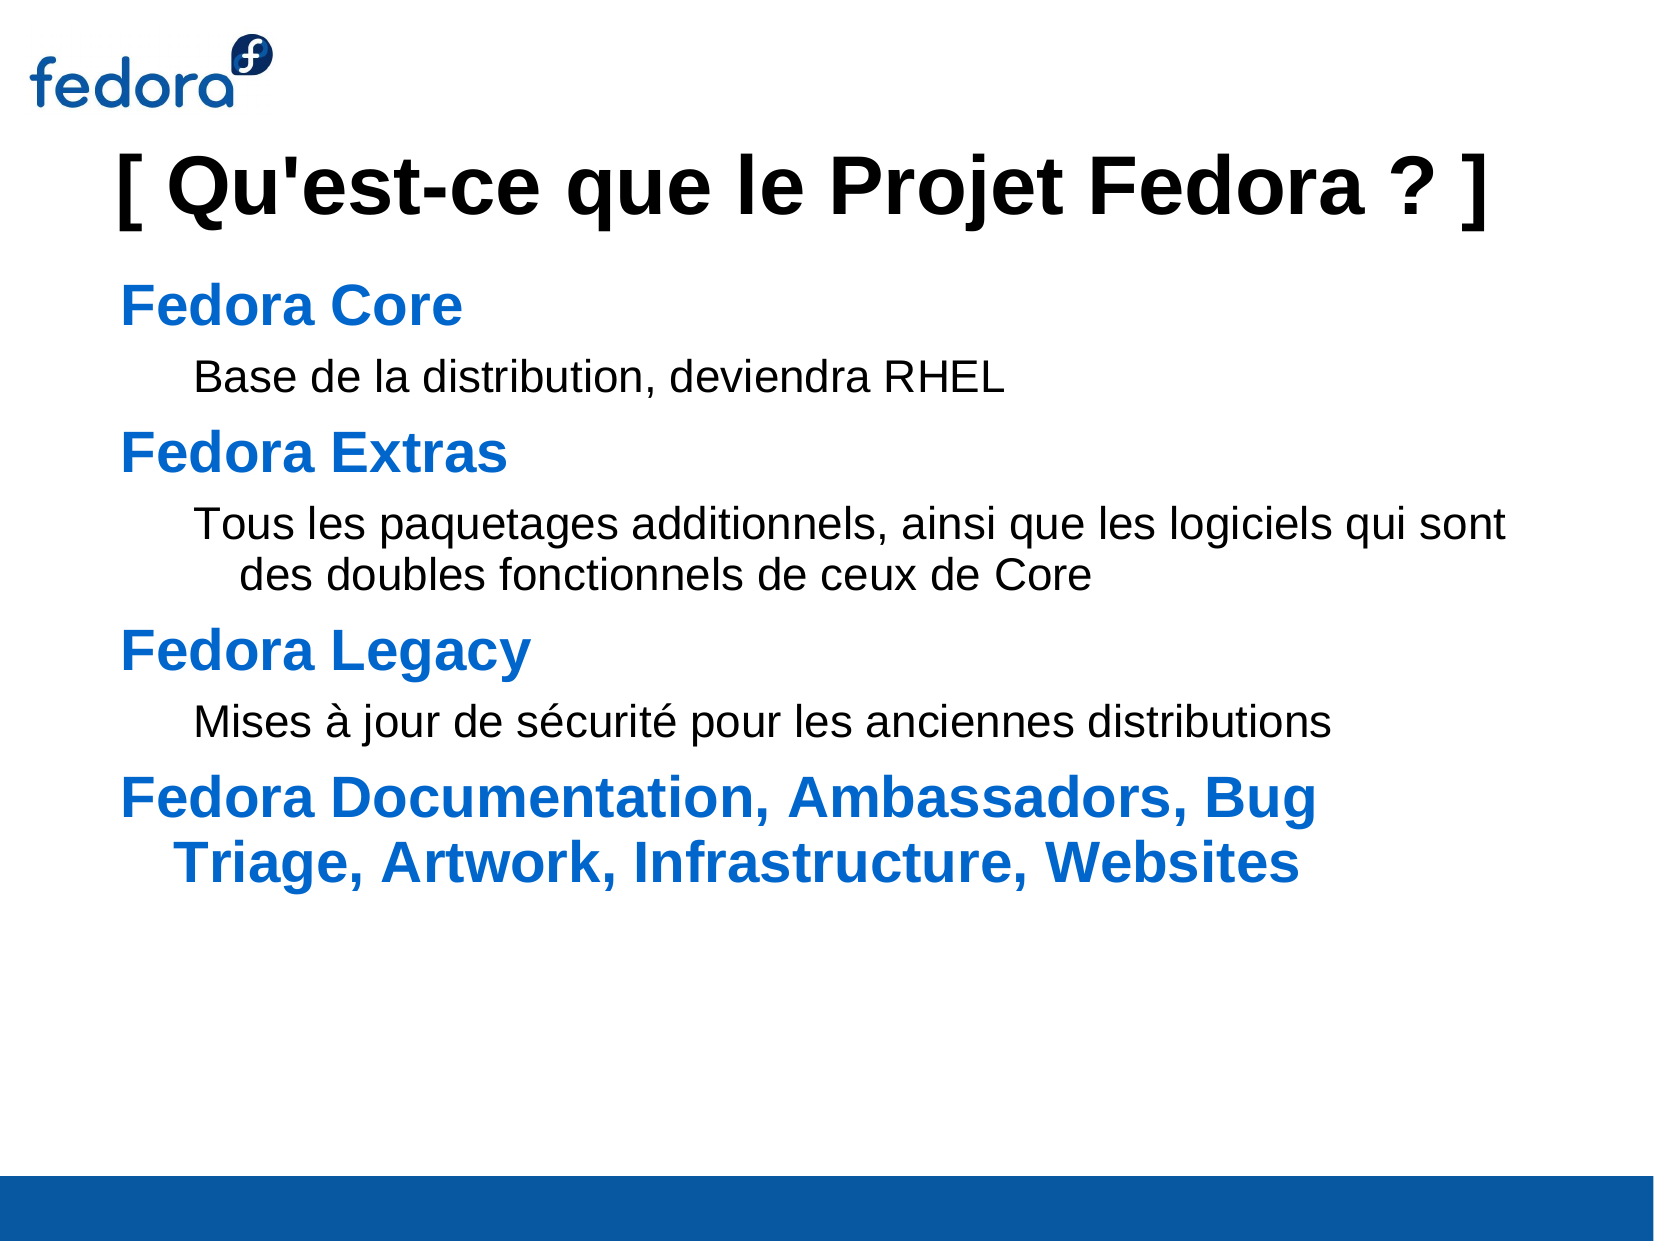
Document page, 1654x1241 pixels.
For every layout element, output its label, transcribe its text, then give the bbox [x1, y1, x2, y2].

picture [0, 1176, 1654, 1241]
picture [22, 27, 277, 115]
title [ Qu'est-ce que le Projet Fedora ? ] [115, 122, 1521, 249]
list Fedora Core Base de la distribution, deviendra RHEL Fedora Extras Tous les paquetages additionnels, ainsi que les logiciels qui sont des doubles fonctionnels de ceux de Core Fedora Legacy Mises à jour de sécurité pour les anciennes distributions Fedora Documentation, Ambassadors, Bug Triage, Artwork, Infrastructure, Websites [118, 272, 1523, 1092]
